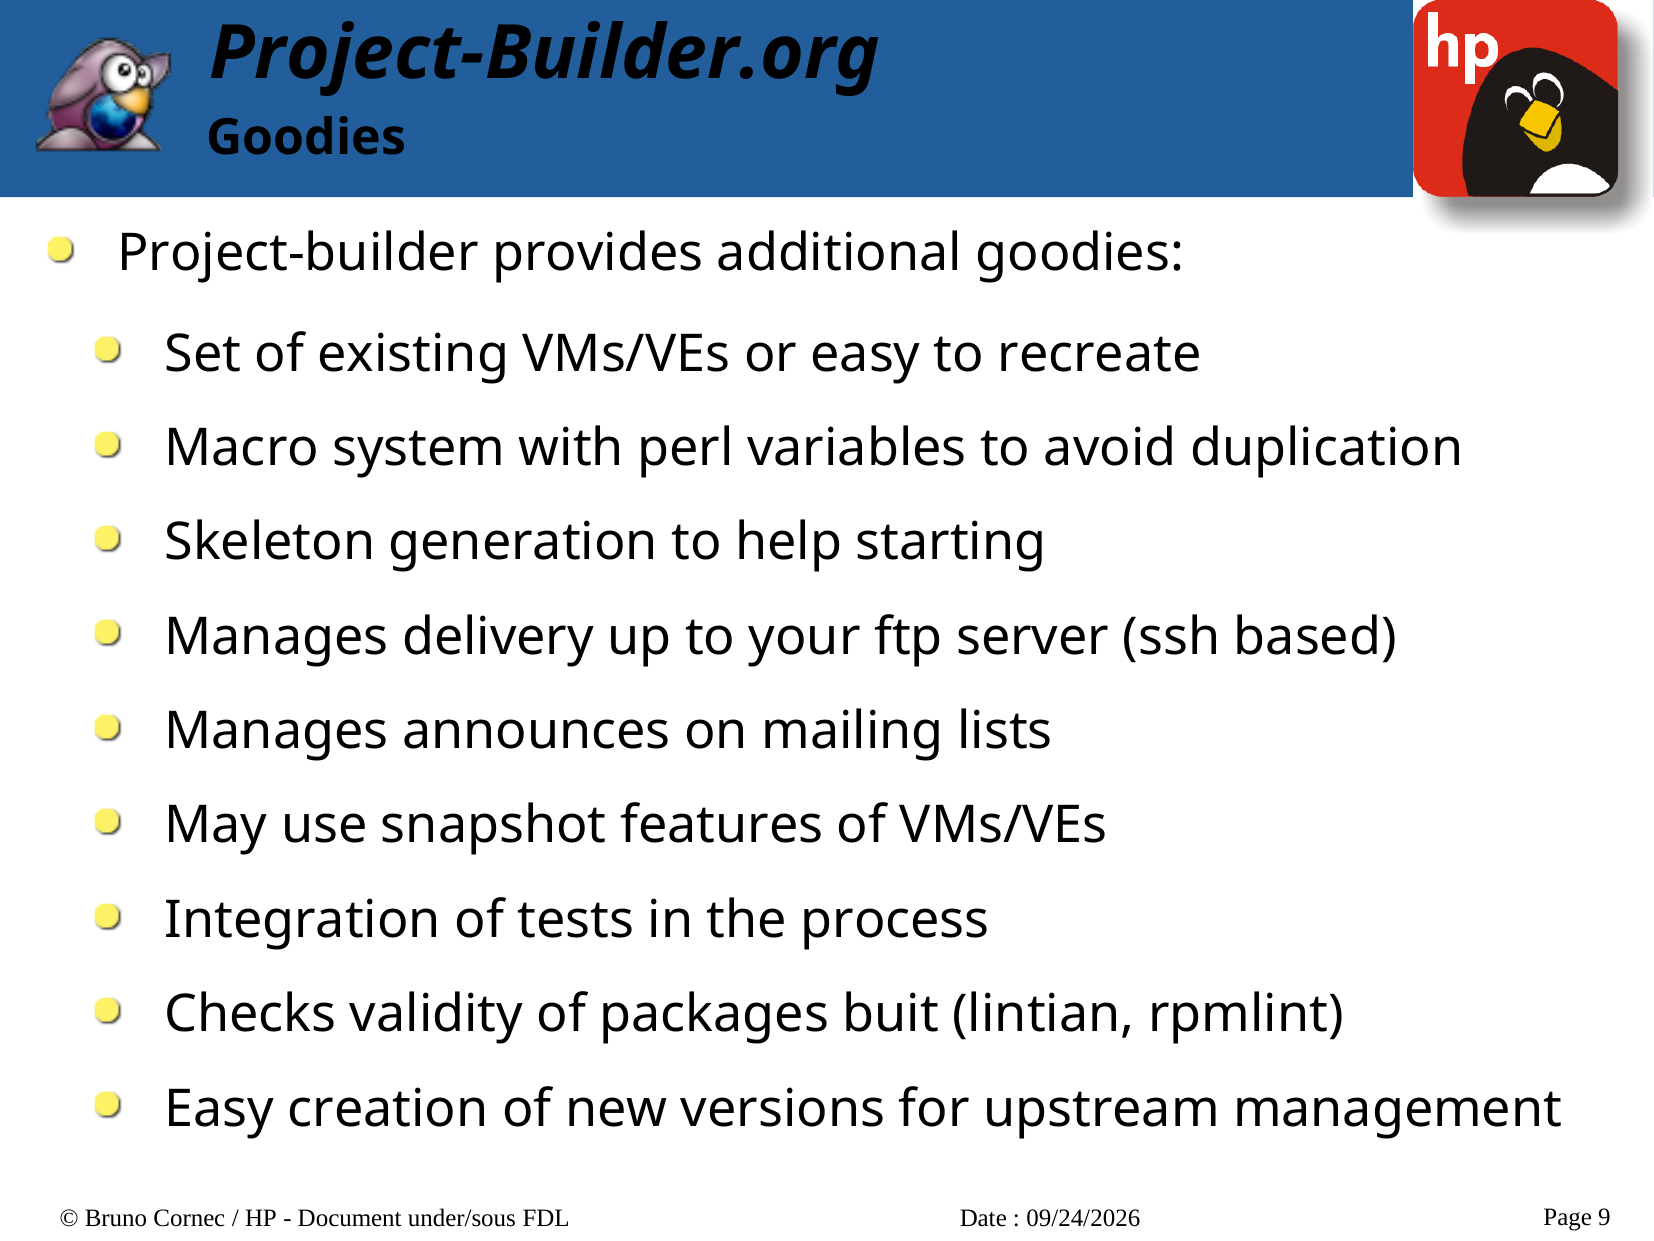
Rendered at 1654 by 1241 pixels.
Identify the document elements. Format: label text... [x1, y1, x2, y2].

picture [93, 1101, 124, 1121]
list Project-builder provides additional goodies: Set of existing VMs/VEs or easy to recreate Macro system with perl variables to avoid duplication Skeleton generation to help starting Manages delivery up to your ftp server (ssh based) Manages announces on mailing lists May use snapshot features of VMs/VEs Integration of tests in the process Checks validity of packages buit (lintian, rpmlint) Easy creation of new versions for upstream management [34, 215, 1642, 1101]
title Goodies [206, 56, 1121, 218]
picture [0, 0, 211, 199]
picture [1413, 0, 1654, 235]
